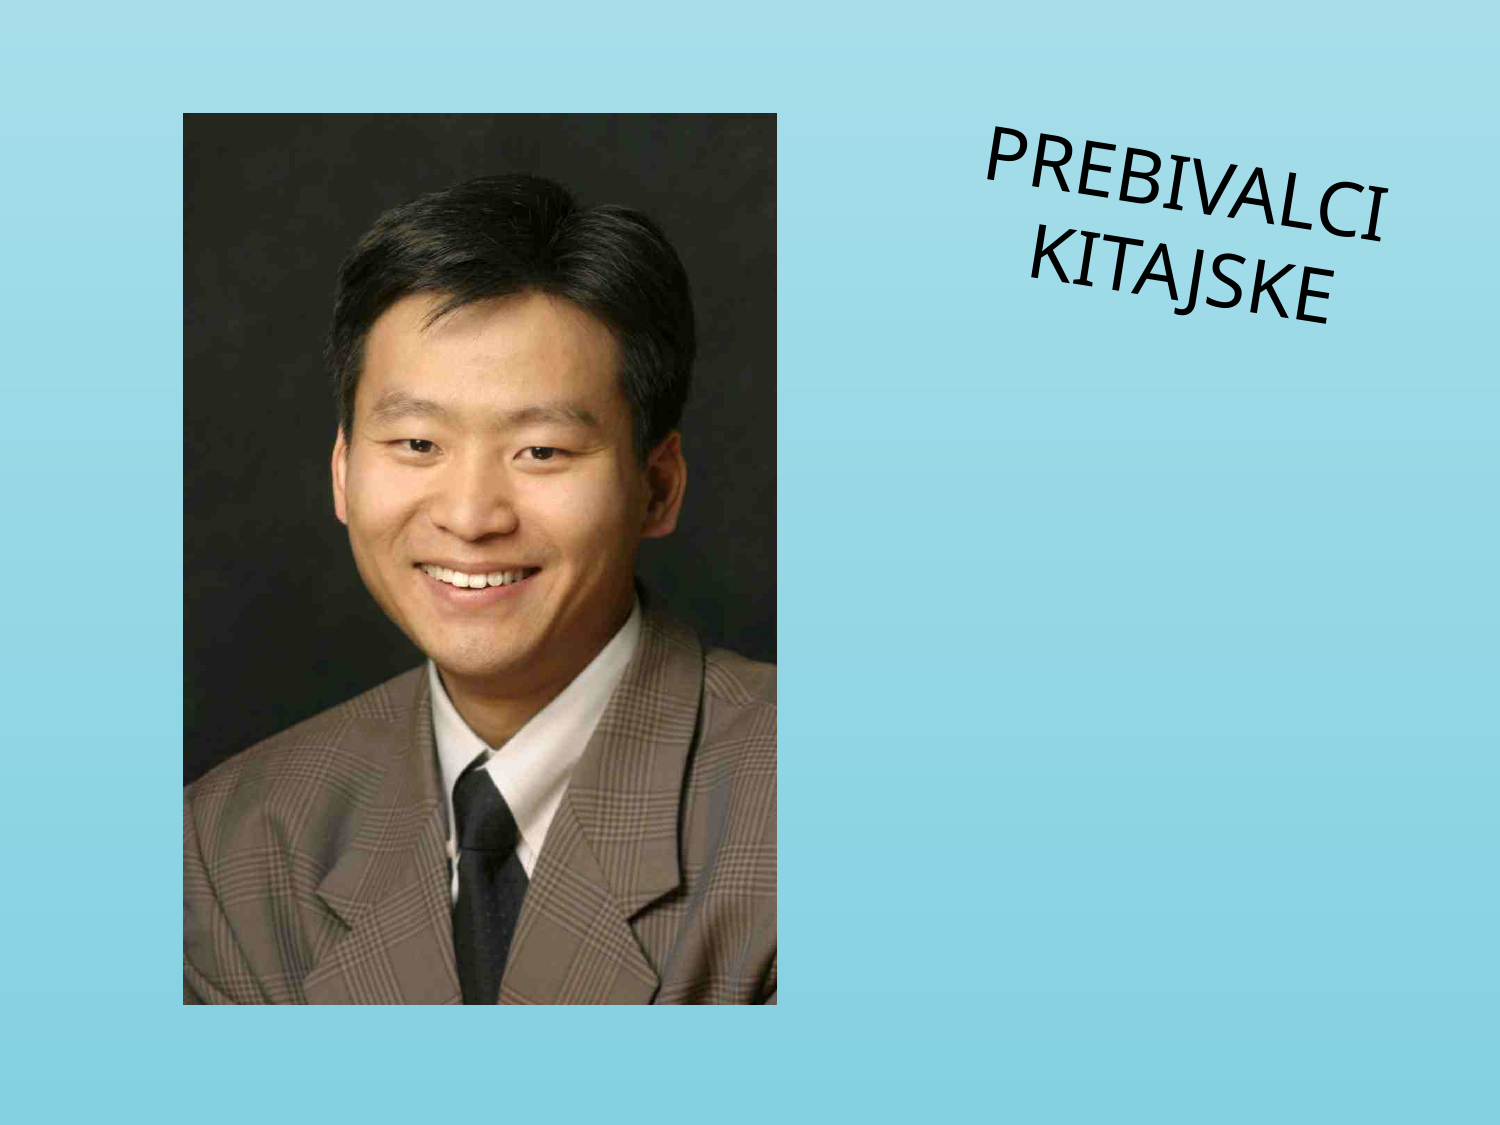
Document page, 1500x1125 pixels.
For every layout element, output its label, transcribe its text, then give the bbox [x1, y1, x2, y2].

picture [183, 113, 777, 1005]
text_box PREBIVALCI KITAJSKE [845, 89, 1446, 788]
